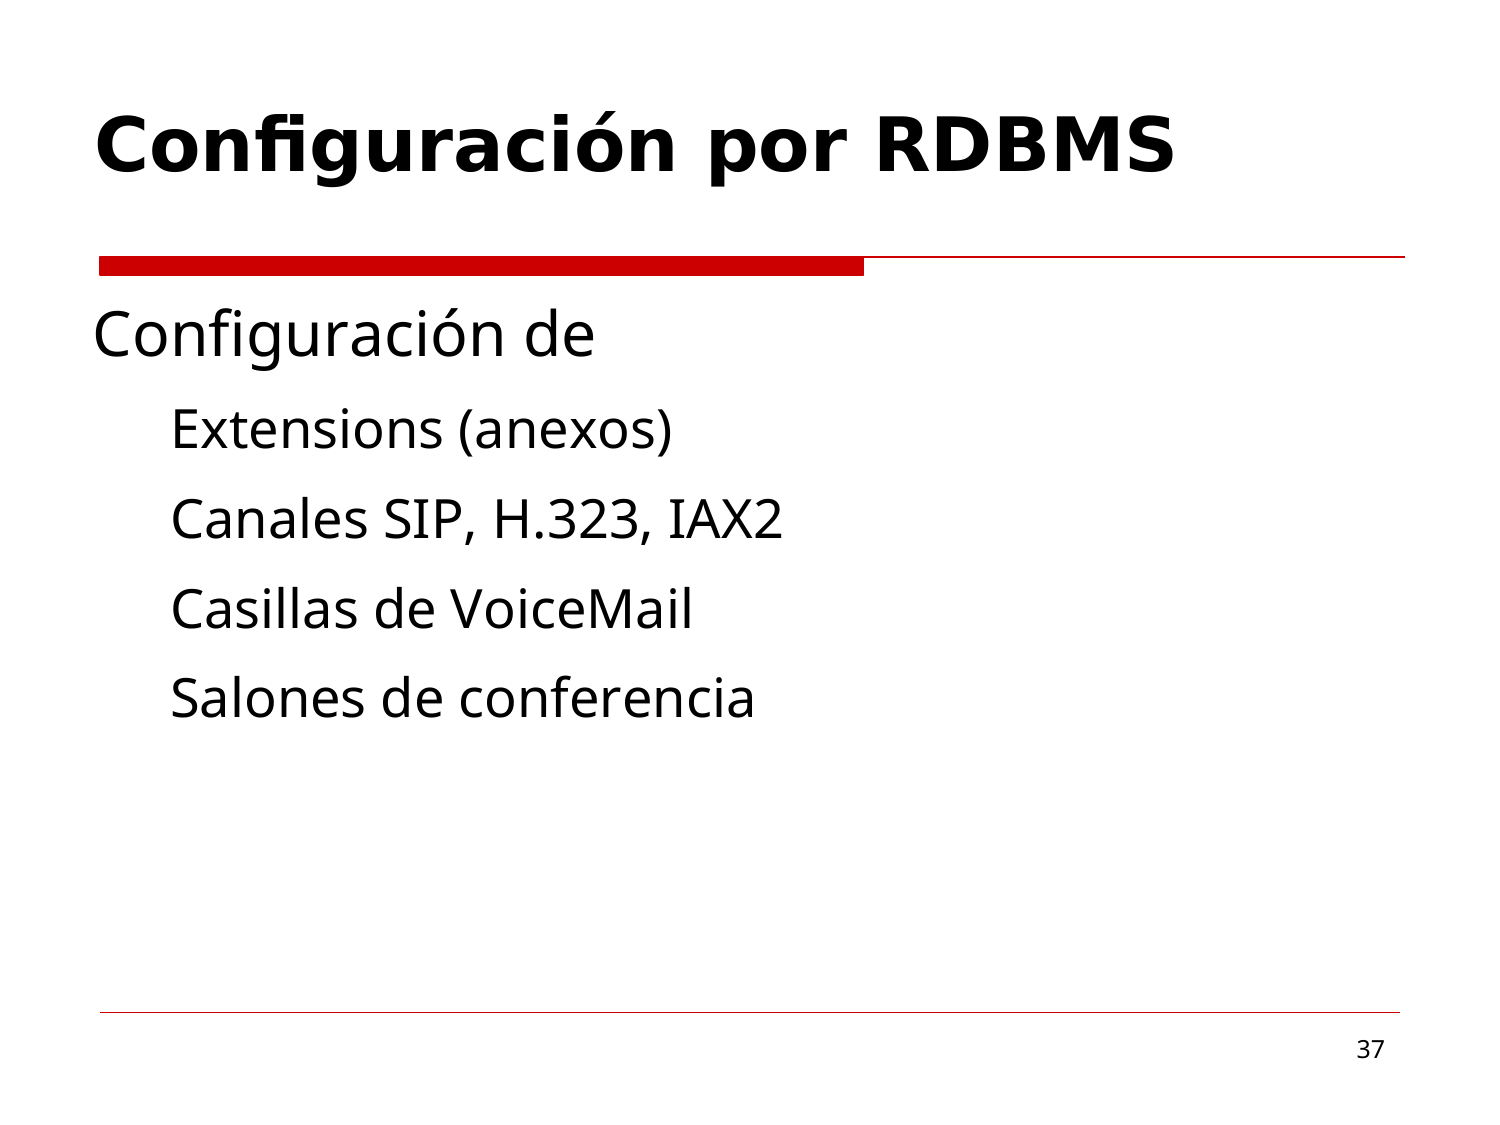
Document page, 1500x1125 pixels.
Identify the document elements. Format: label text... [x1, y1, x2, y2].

list Configuración de Extensions (anexos) Canales SIP, H.323, IAX2 Casillas de VoiceMail Salones de conferencia [92, 287, 1406, 988]
title Configuración por RDBMS [94, 42, 1407, 250]
